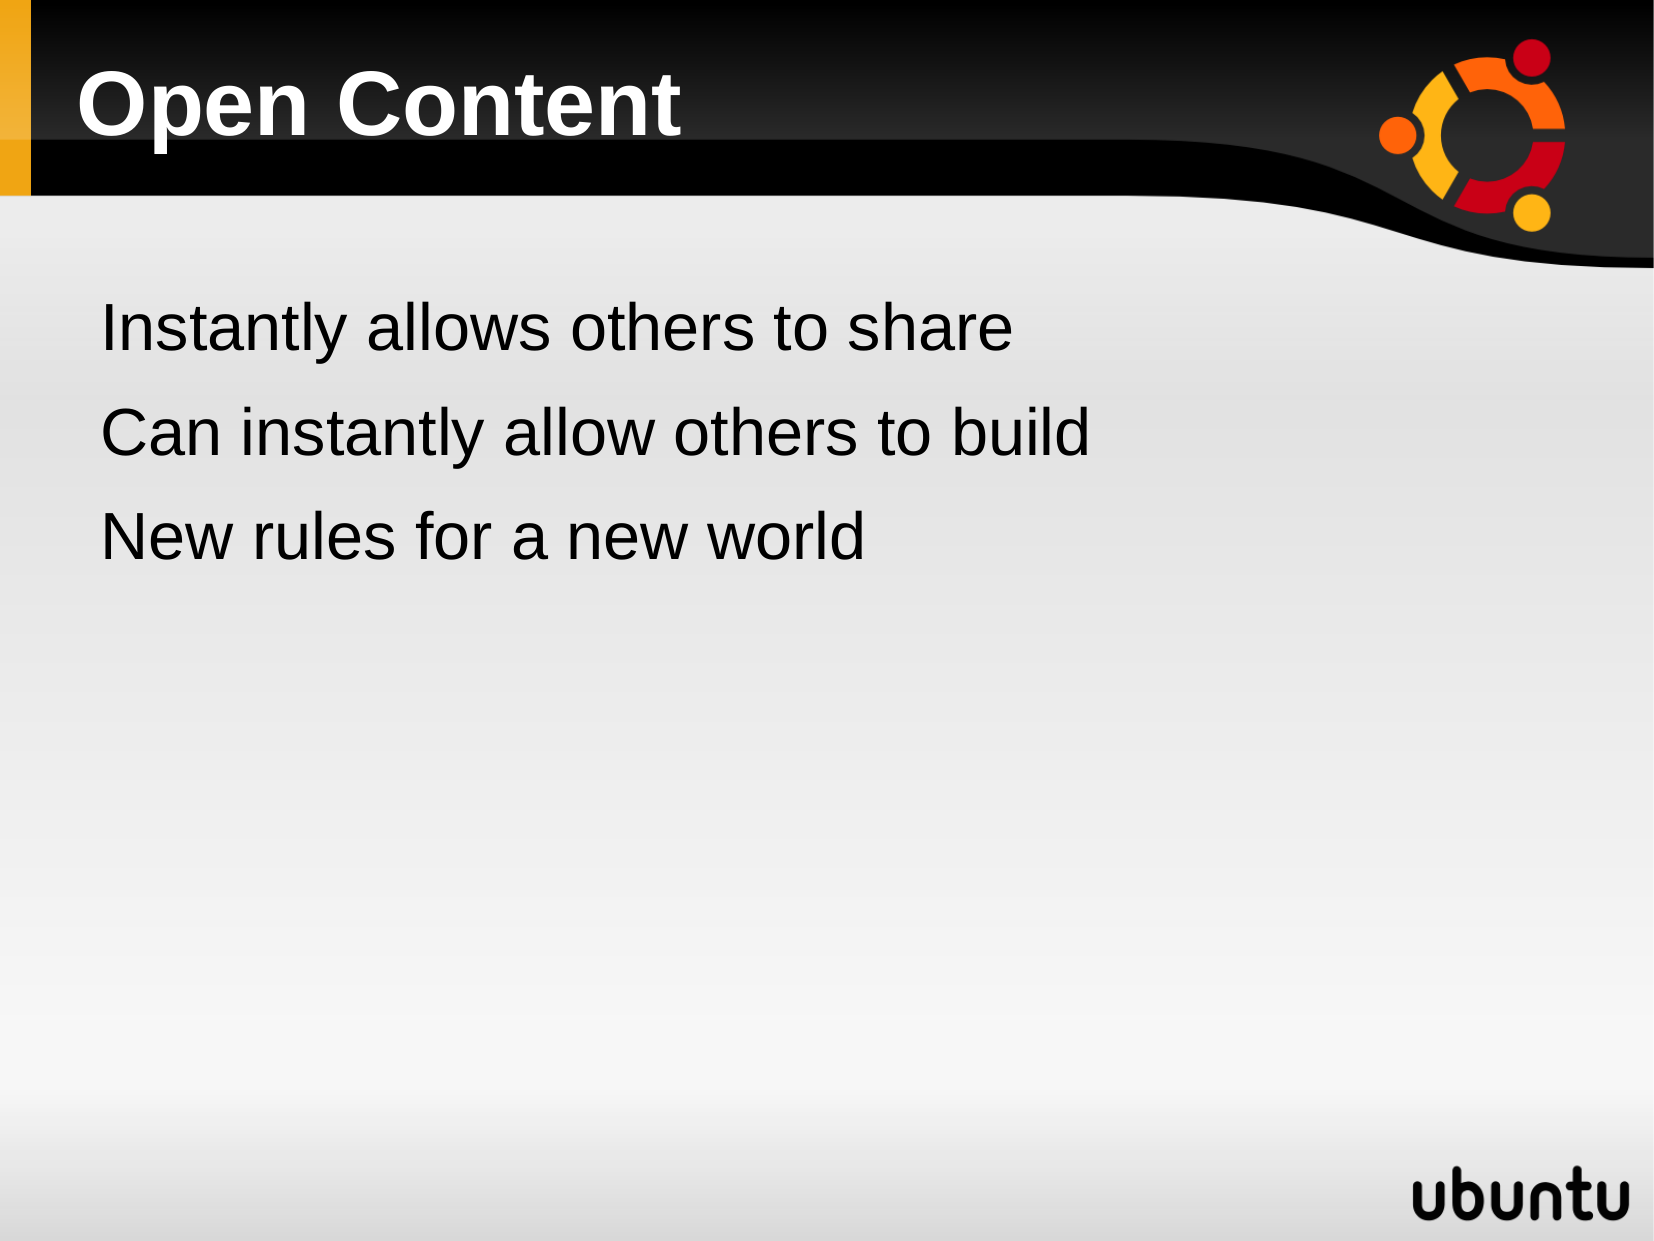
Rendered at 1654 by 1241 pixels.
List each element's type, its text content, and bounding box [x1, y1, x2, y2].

title Open Content [76, 0, 1565, 208]
picture [0, 0, 1654, 1241]
list Instantly allows others to share Can instantly allow others to build New rules for a new world [82, 290, 1571, 1109]
